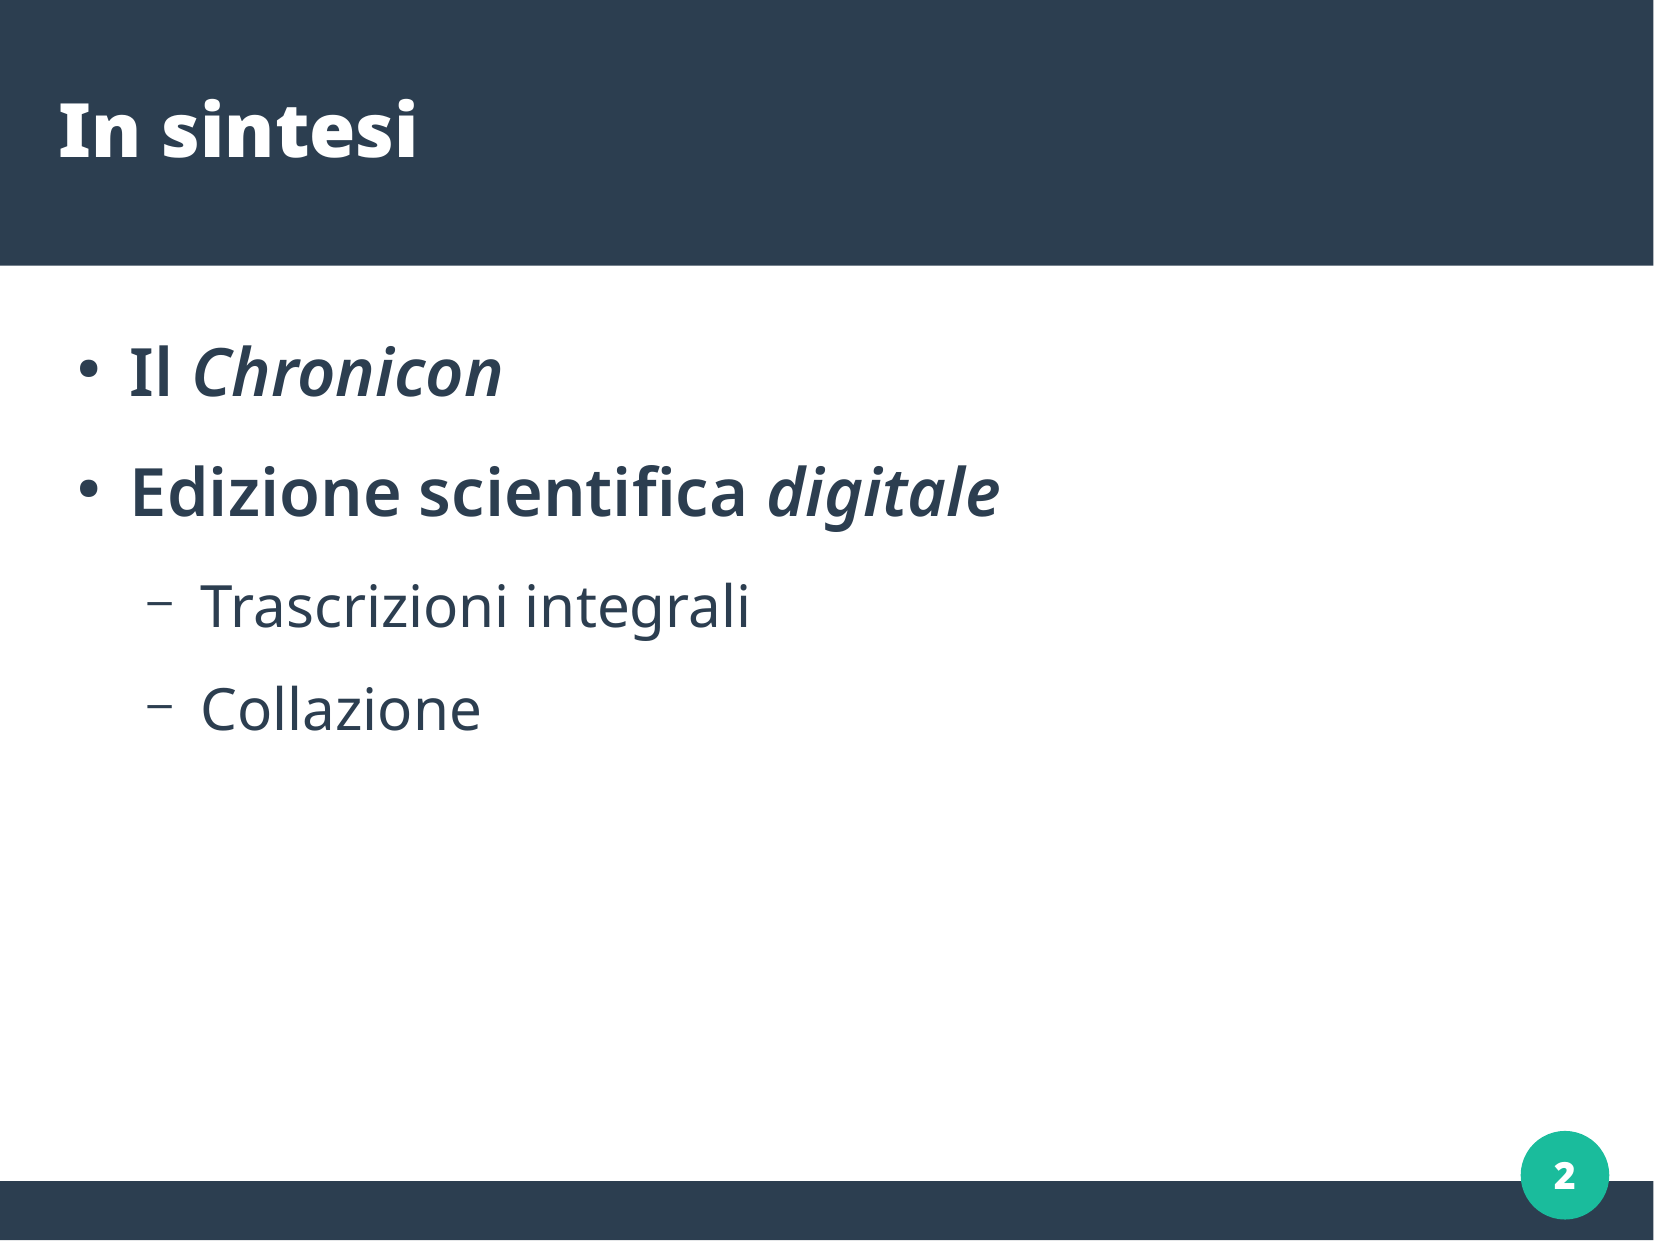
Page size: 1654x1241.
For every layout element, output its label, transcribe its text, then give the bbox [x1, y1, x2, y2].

list Il Chronicon Edizione scientifica digitale Trascrizioni integrali Collazione [59, 324, 1595, 1152]
title In sintesi [59, 49, 1595, 207]
